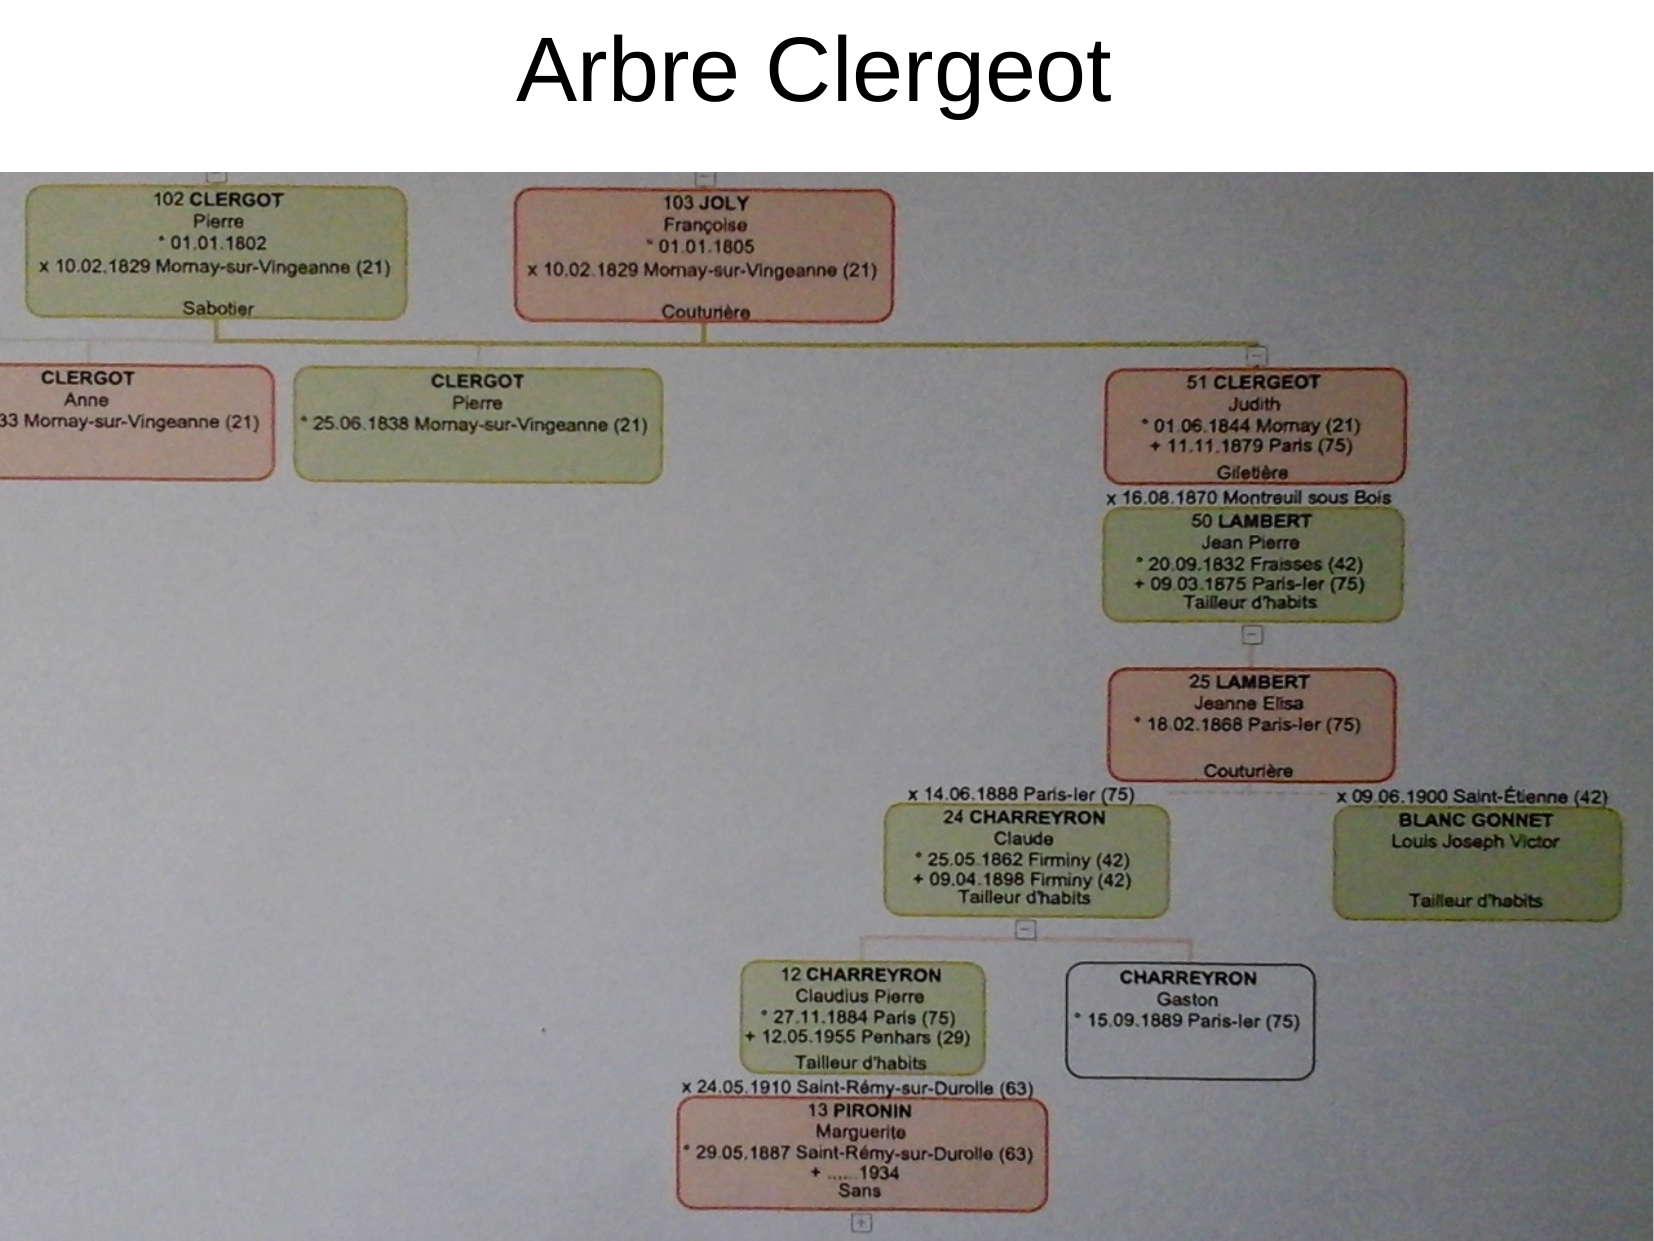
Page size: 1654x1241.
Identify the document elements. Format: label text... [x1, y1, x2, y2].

picture [0, 172, 1654, 1241]
title Arbre Clergeot [70, 11, 1560, 128]
